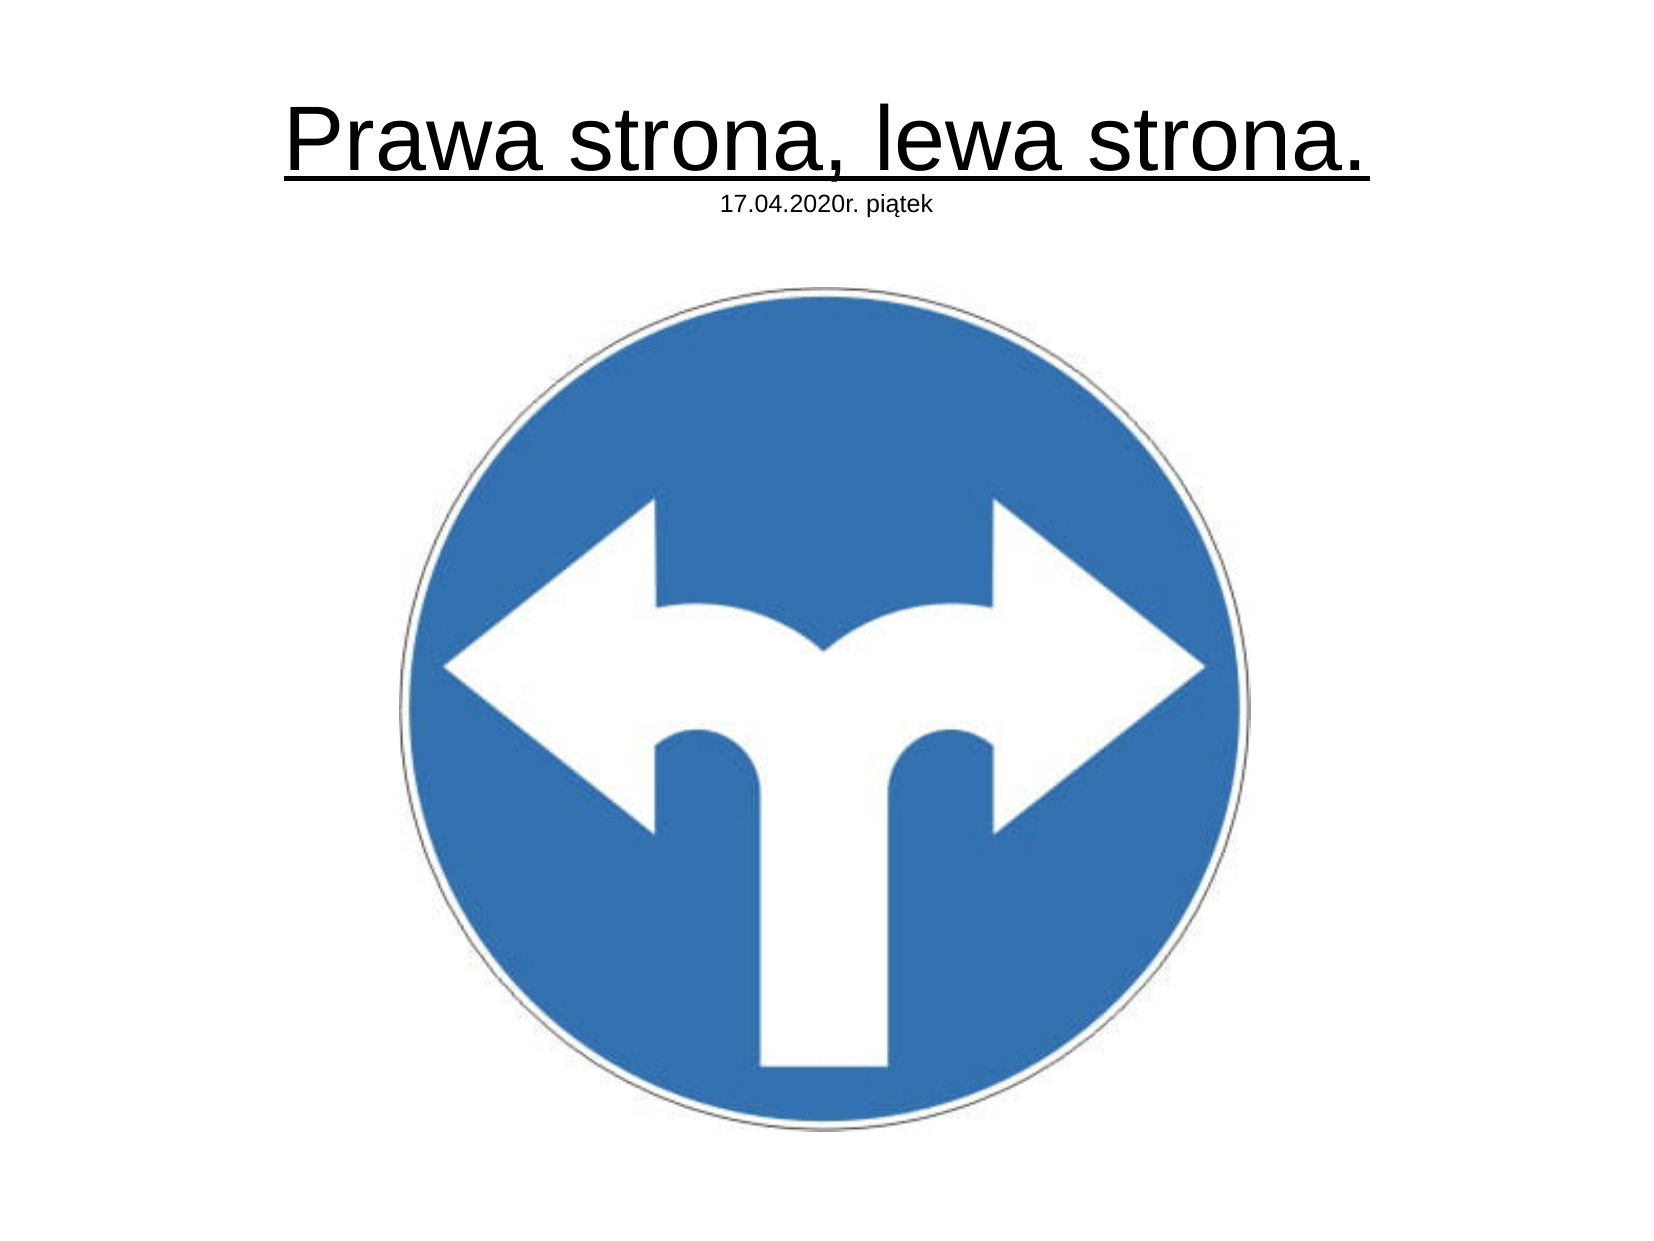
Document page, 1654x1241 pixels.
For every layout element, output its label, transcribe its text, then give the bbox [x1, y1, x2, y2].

title Prawa strona, lewa strona. 17.04.2020r. piątek [82, 49, 1571, 257]
picture [399, 287, 1251, 1132]
